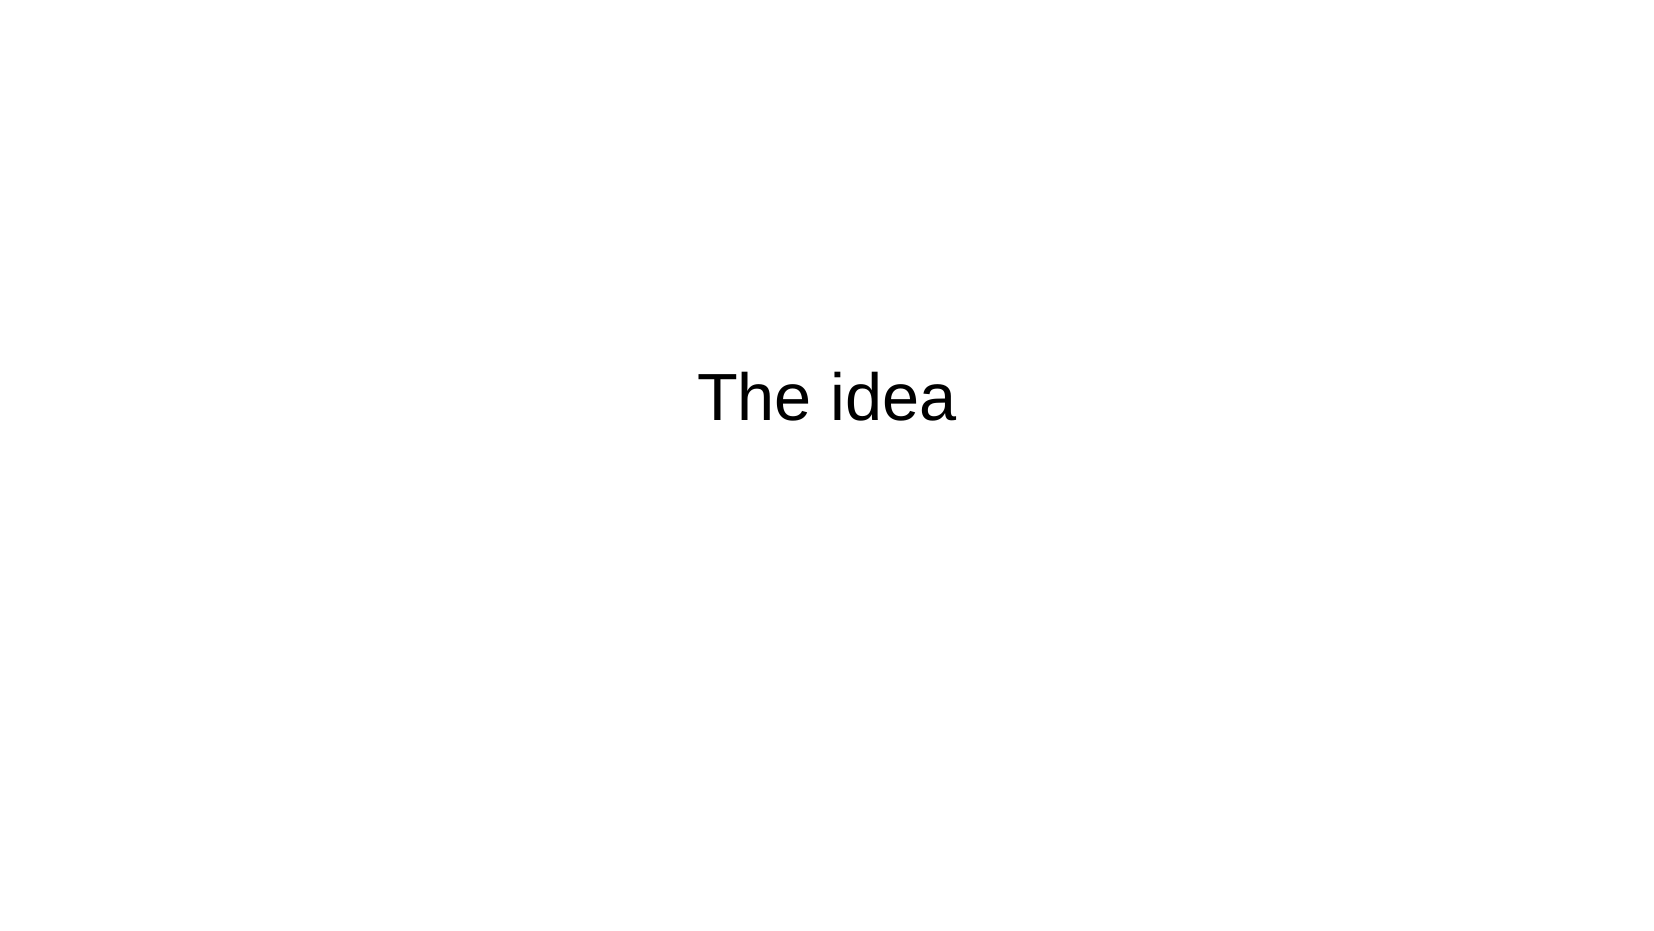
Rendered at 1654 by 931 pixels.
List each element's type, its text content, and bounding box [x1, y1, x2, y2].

subtitle The idea [82, 37, 1571, 757]
